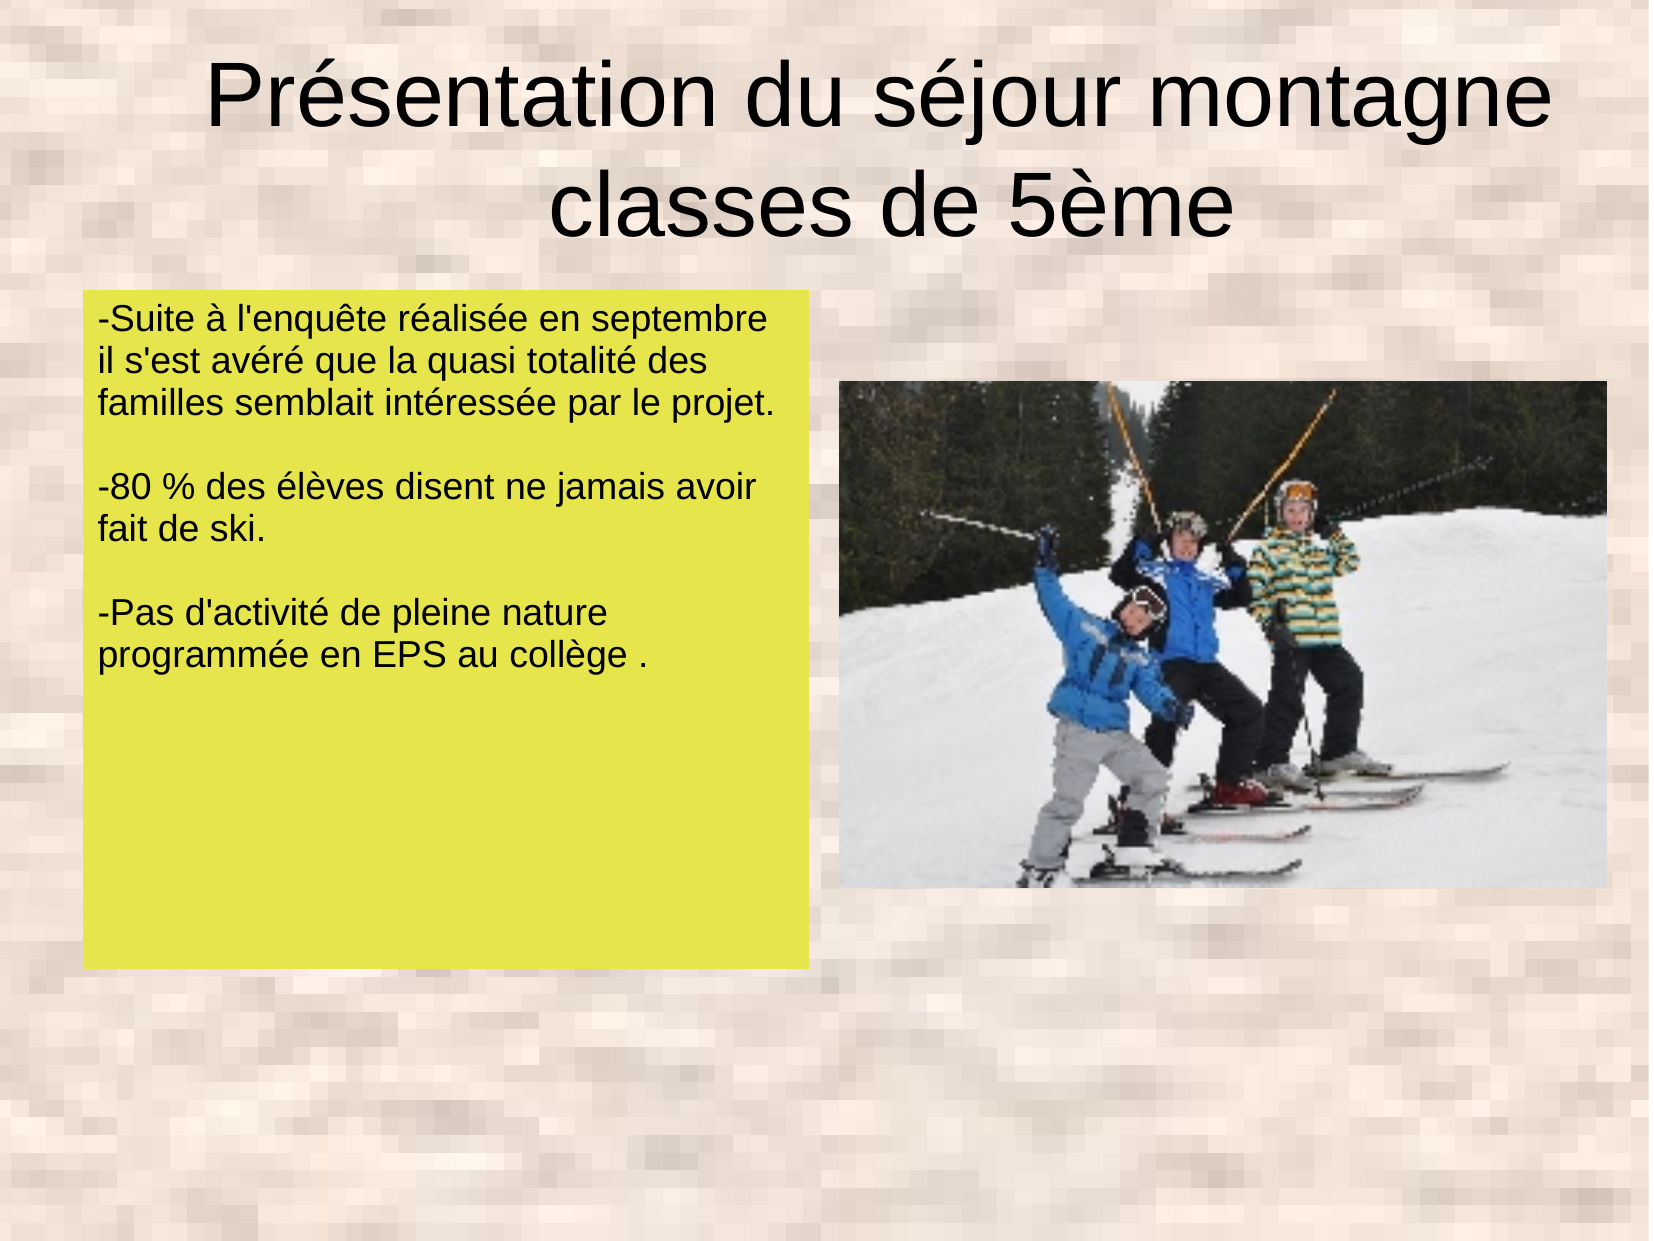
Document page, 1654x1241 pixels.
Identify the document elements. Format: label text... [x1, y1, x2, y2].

title Présentation du séjour montagne classes de 5ème [149, 34, 1638, 257]
picture [0, 0, 1649, 1241]
table_header -Suite à l'enquête réalisée en septembre il s'est avéré que la quasi totalité des familles semblait intéressée par le projet. -80 % des élèves disent ne jamais avoir fait de ski. -Pas d'activité de pleine nature programmée en EPS au collège . [83, 290, 809, 969]
